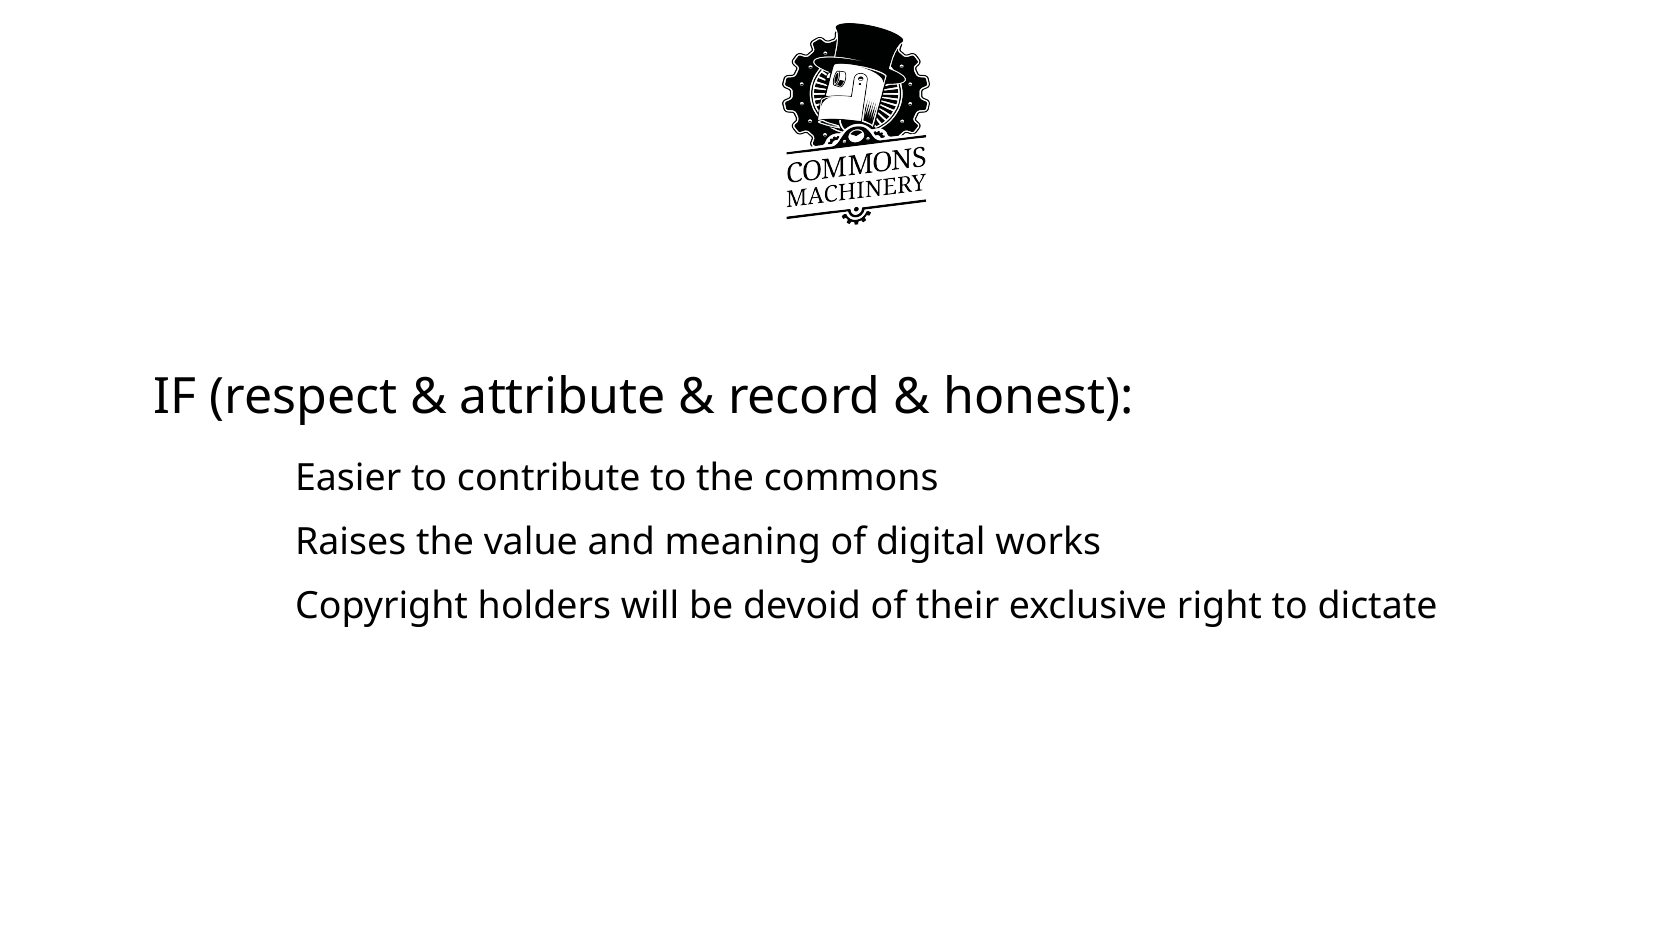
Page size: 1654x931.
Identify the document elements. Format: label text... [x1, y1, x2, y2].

list IF (respect & attribute & record & honest): Easier to contribute to the commons Raises the value and meaning of digital works Copyright holders will be devoid of their exclusive right to dictate [82, 269, 1571, 810]
picture [782, 23, 930, 225]
